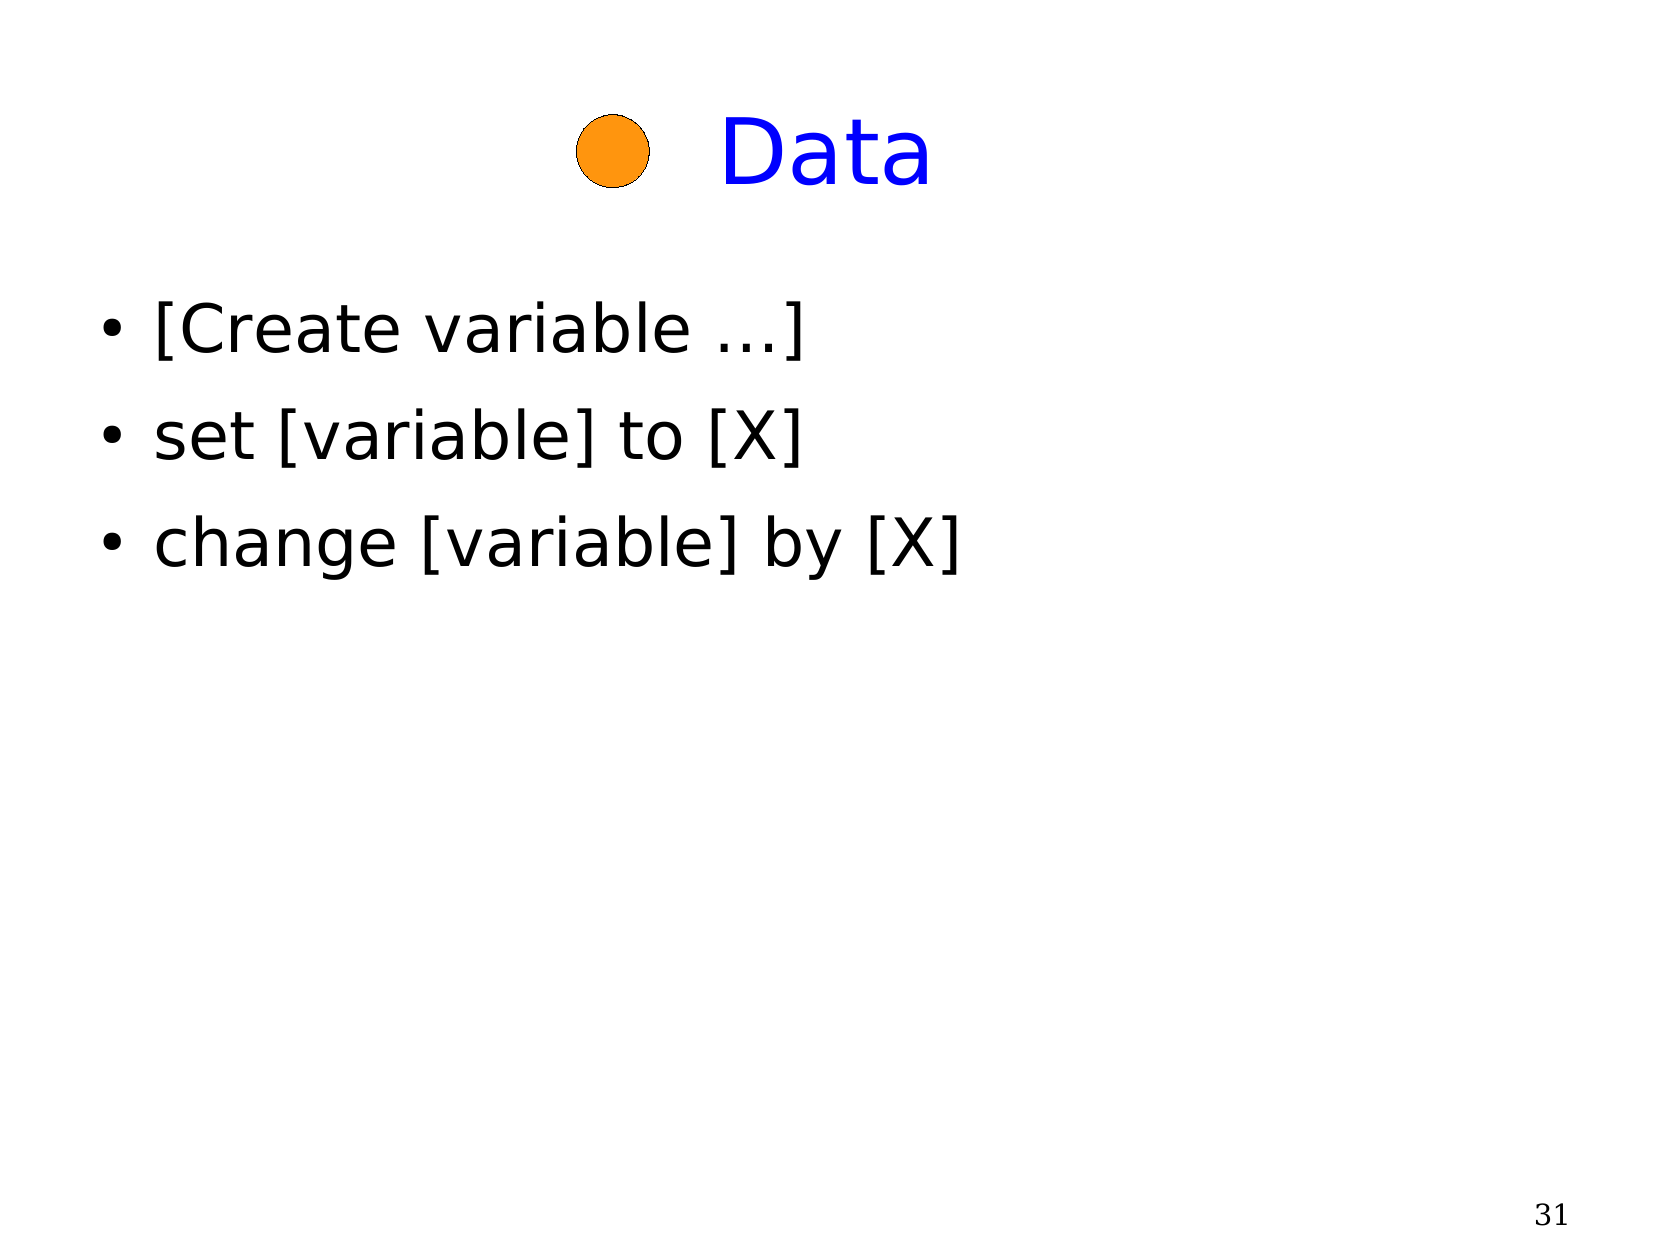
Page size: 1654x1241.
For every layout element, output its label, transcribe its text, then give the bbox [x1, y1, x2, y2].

text_box [576, 114, 650, 188]
title Data [82, 49, 1571, 257]
list [Create variable …] set [variable] to [X] change [variable] by [X] [82, 290, 1571, 1109]
